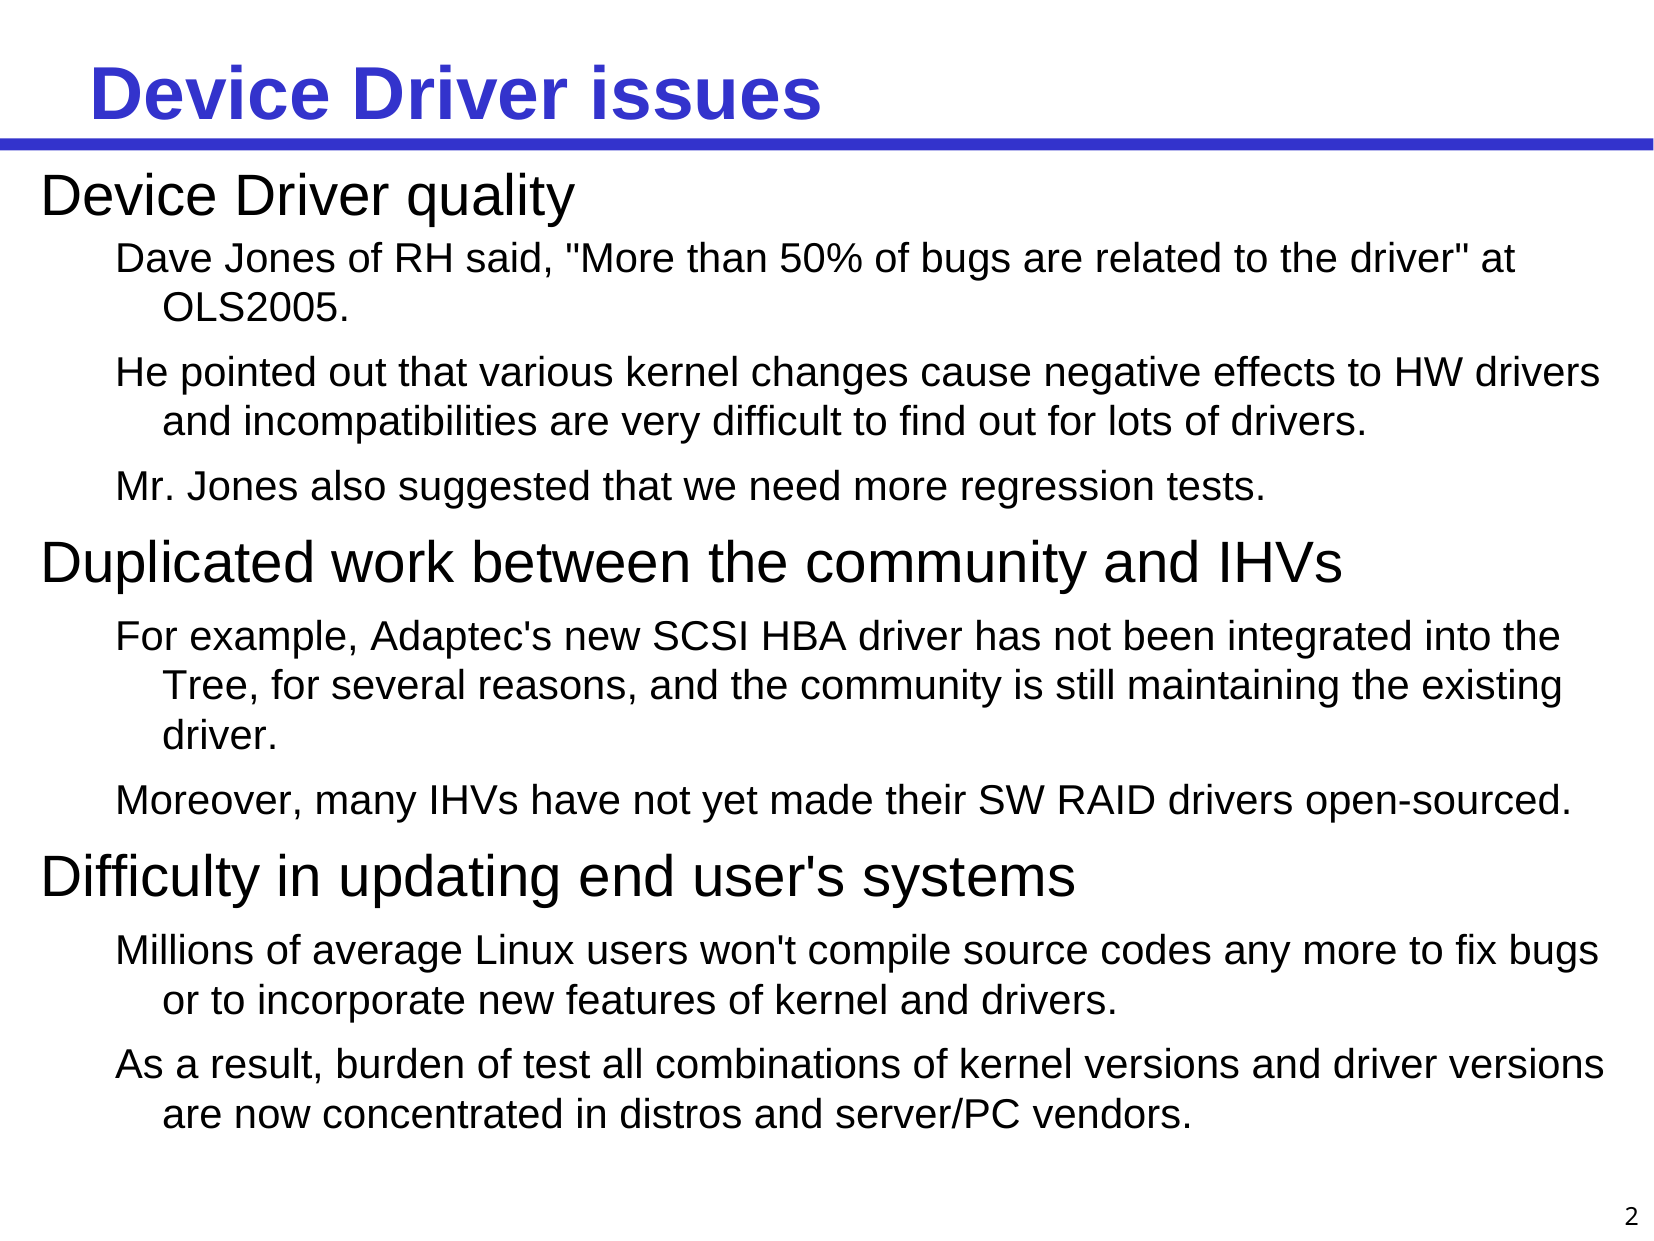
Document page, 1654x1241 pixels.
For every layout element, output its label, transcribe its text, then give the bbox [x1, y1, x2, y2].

title Device Driver issues [68, 42, 1478, 138]
list Device Driver quality Dave Jones of RH said, "More than 50% of bugs are related to the driver" at OLS2005. He pointed out that various kernel changes cause negative effects to HW drivers and incompatibilities are very difficult to find out for lots of drivers. Mr. Jones also suggested that we need more regression tests. Duplicated work between the community and IHVs For example, Adaptec's new SCSI HBA driver has not been integrated into the Tree, for several reasons, and the community is still maintaining the existing driver. Moreover, many IHVs have not yet made their SW RAID drivers open-sourced. Difficulty in updating end user's systems Millions of average Linux users won't compile source codes any more to fix bugs or to incorporate new features of kernel and drivers. As a result, burden of test all combinations of kernel versions and driver versions are now concentrated in distros and server/PC vendors. [40, 158, 1625, 1187]
